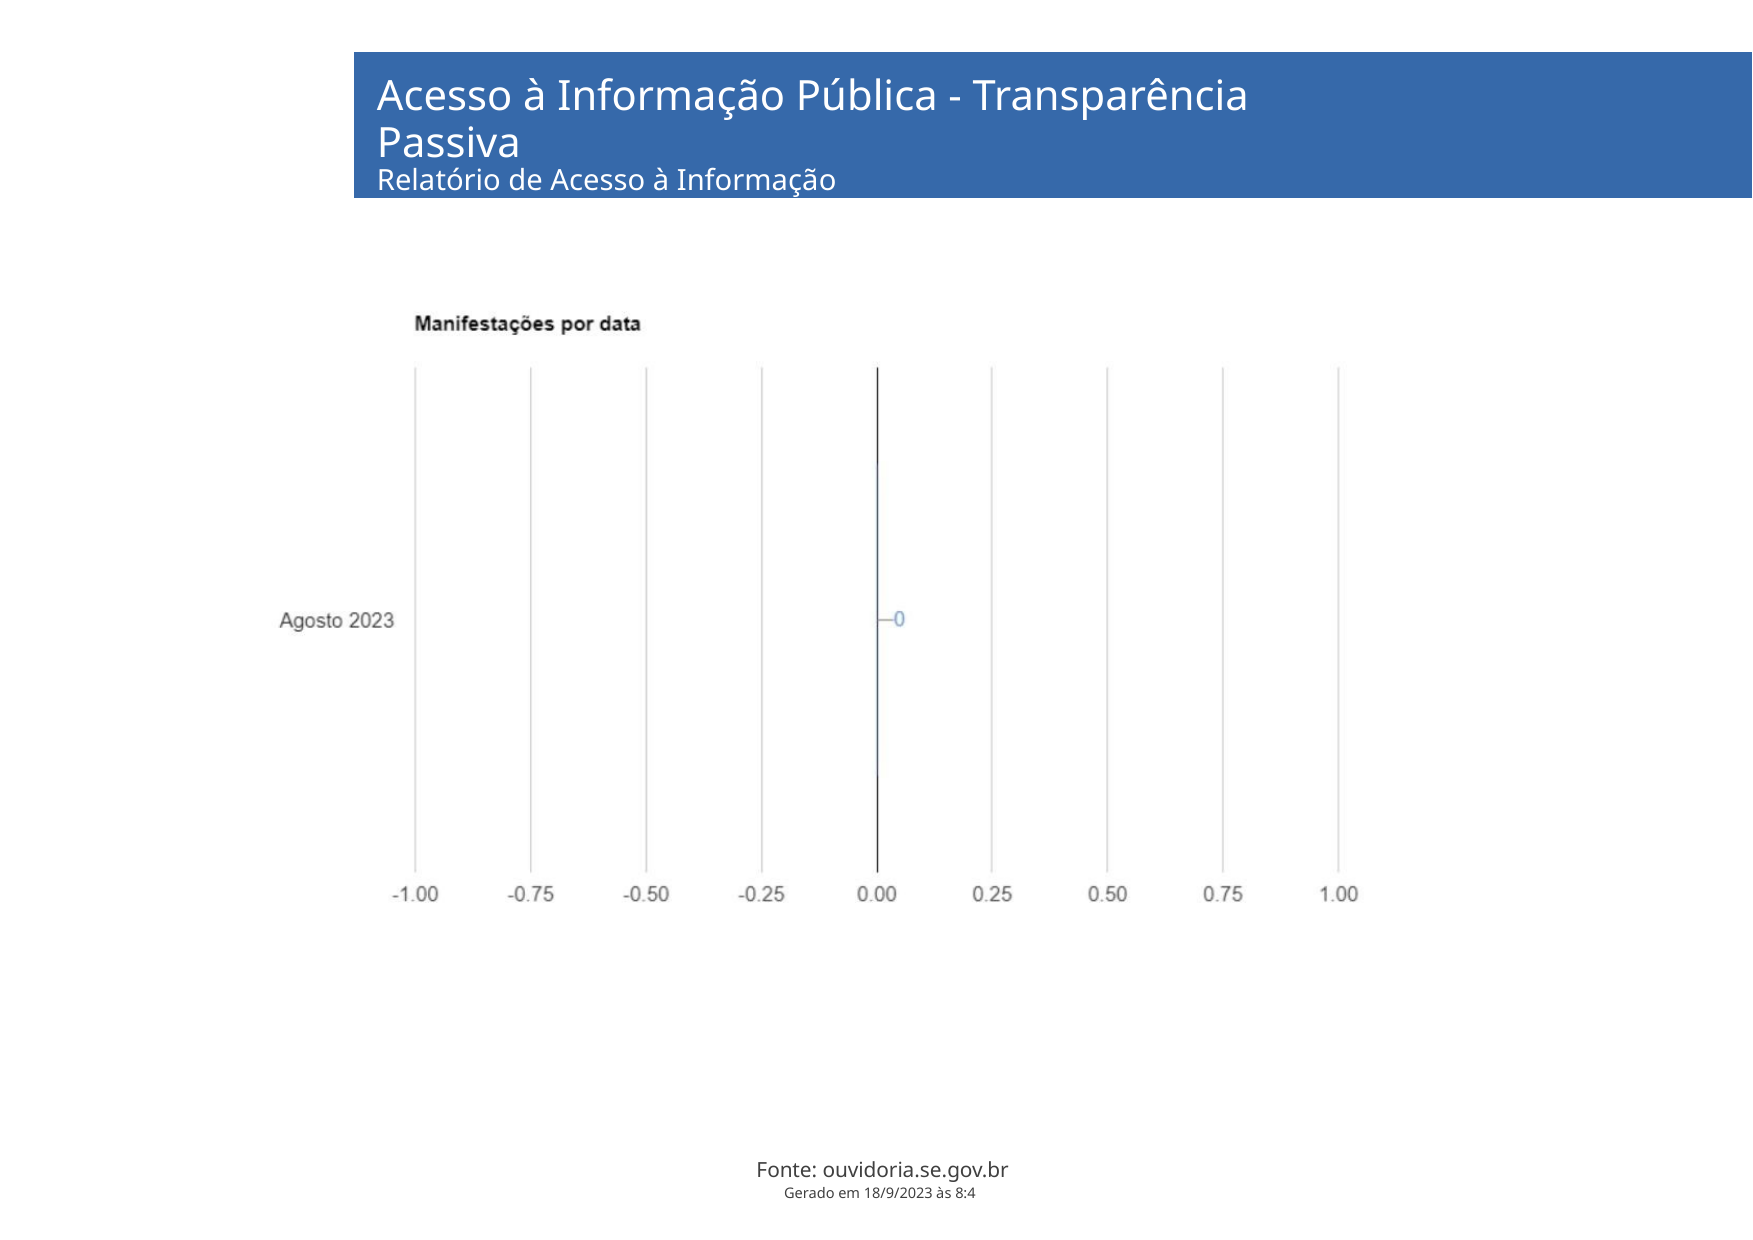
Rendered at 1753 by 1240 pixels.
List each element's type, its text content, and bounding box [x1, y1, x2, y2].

text_box Acesso à Informação Pública - Transparência Passiva Relatório de Acesso à Informação SETURAgosto a Agosto de 2023 [376, 72, 1403, 228]
text_box [155, 211, 1599, 1028]
text_box Fonte: ouvidoria.se.gov.br [756, 1158, 1023, 1182]
text_box [354, 52, 1752, 198]
text_box Gerado em 18/9/2023 às 8:4 [784, 1184, 995, 1202]
